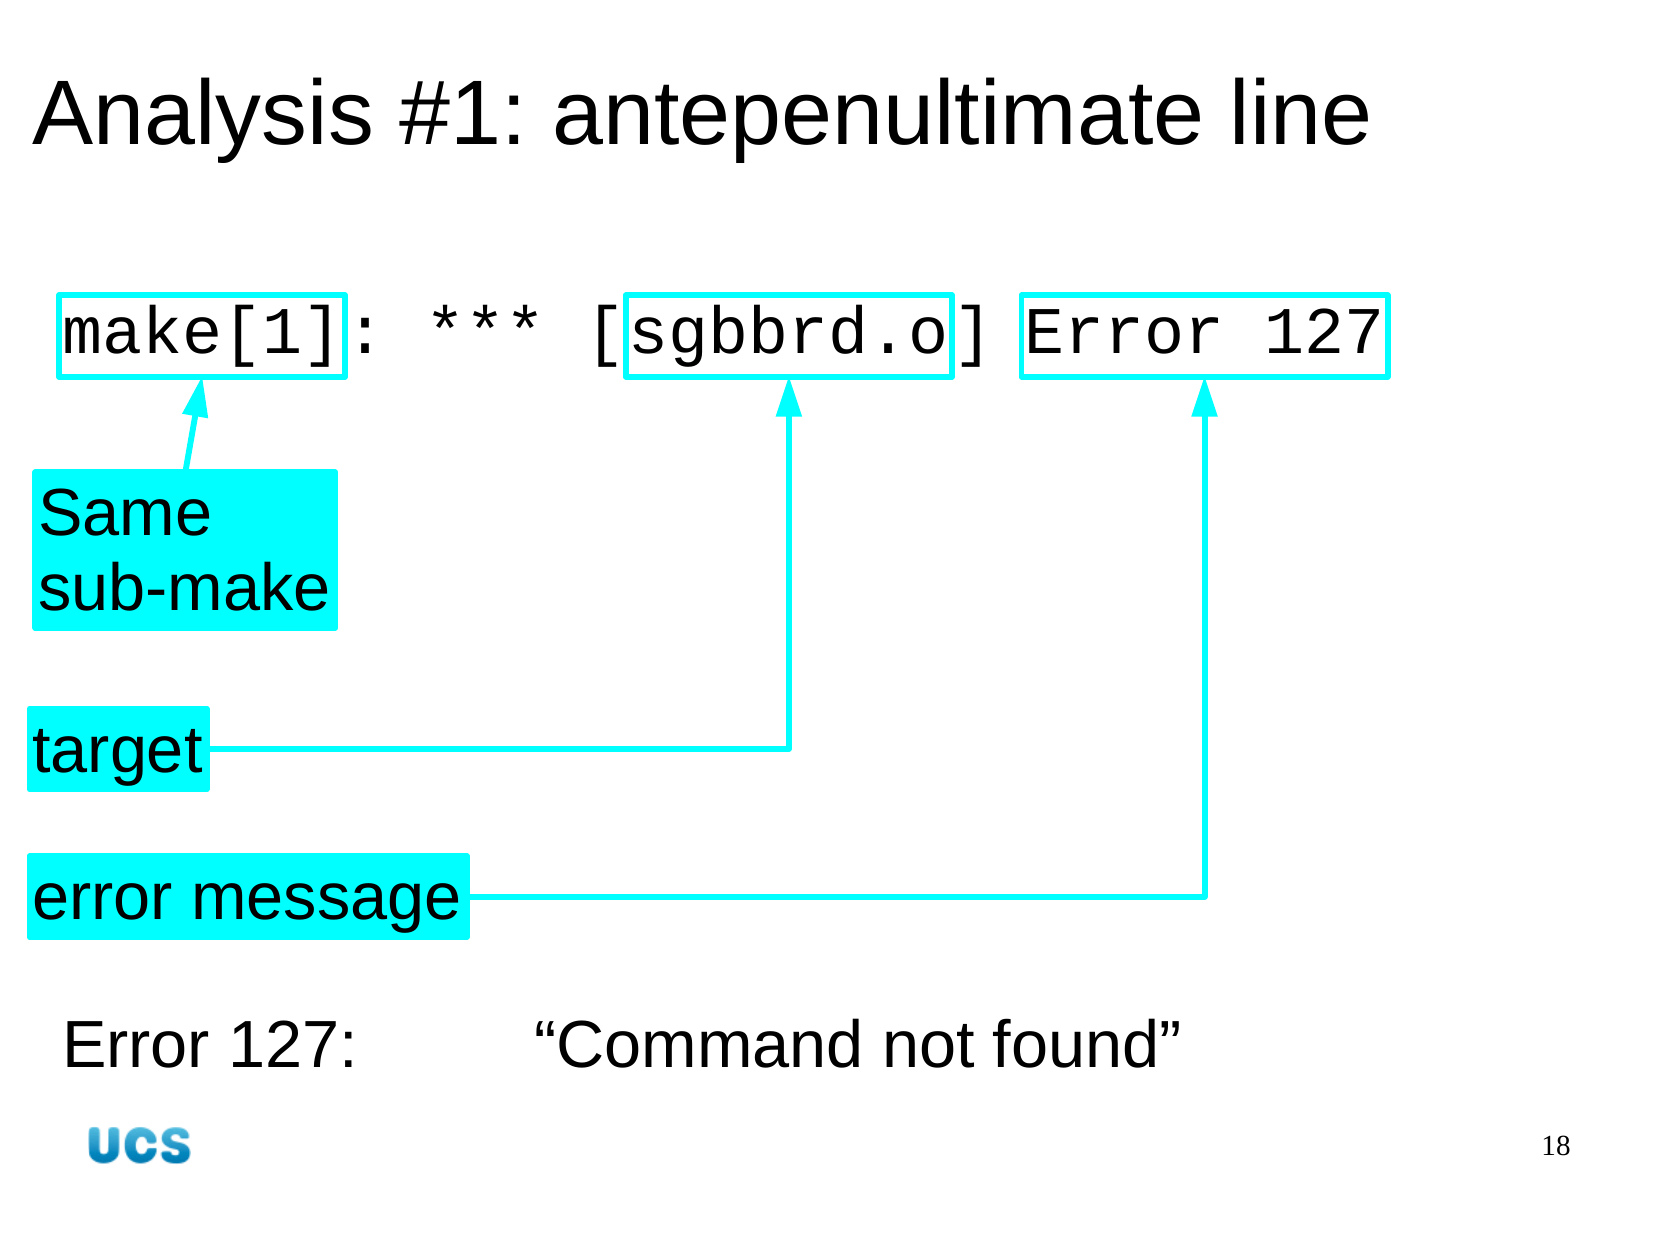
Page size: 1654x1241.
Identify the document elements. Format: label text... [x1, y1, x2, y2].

text_box make[1] [59, 295, 342, 377]
picture [88, 1126, 191, 1165]
text_box target [29, 708, 207, 790]
text_box sgbbrd.o [629, 295, 952, 377]
text_box error message [29, 856, 467, 938]
text_box : *** [ [342, 295, 629, 377]
text_box ] [955, 295, 997, 377]
text_box Error 127: [59, 1003, 363, 1085]
text_box Error 127 [1021, 295, 1388, 377]
text_box Analysis #1: antepenultimate line [29, 59, 1378, 168]
text_box “Command not found” [531, 1003, 1188, 1085]
text_box Same sub-make [35, 472, 336, 628]
